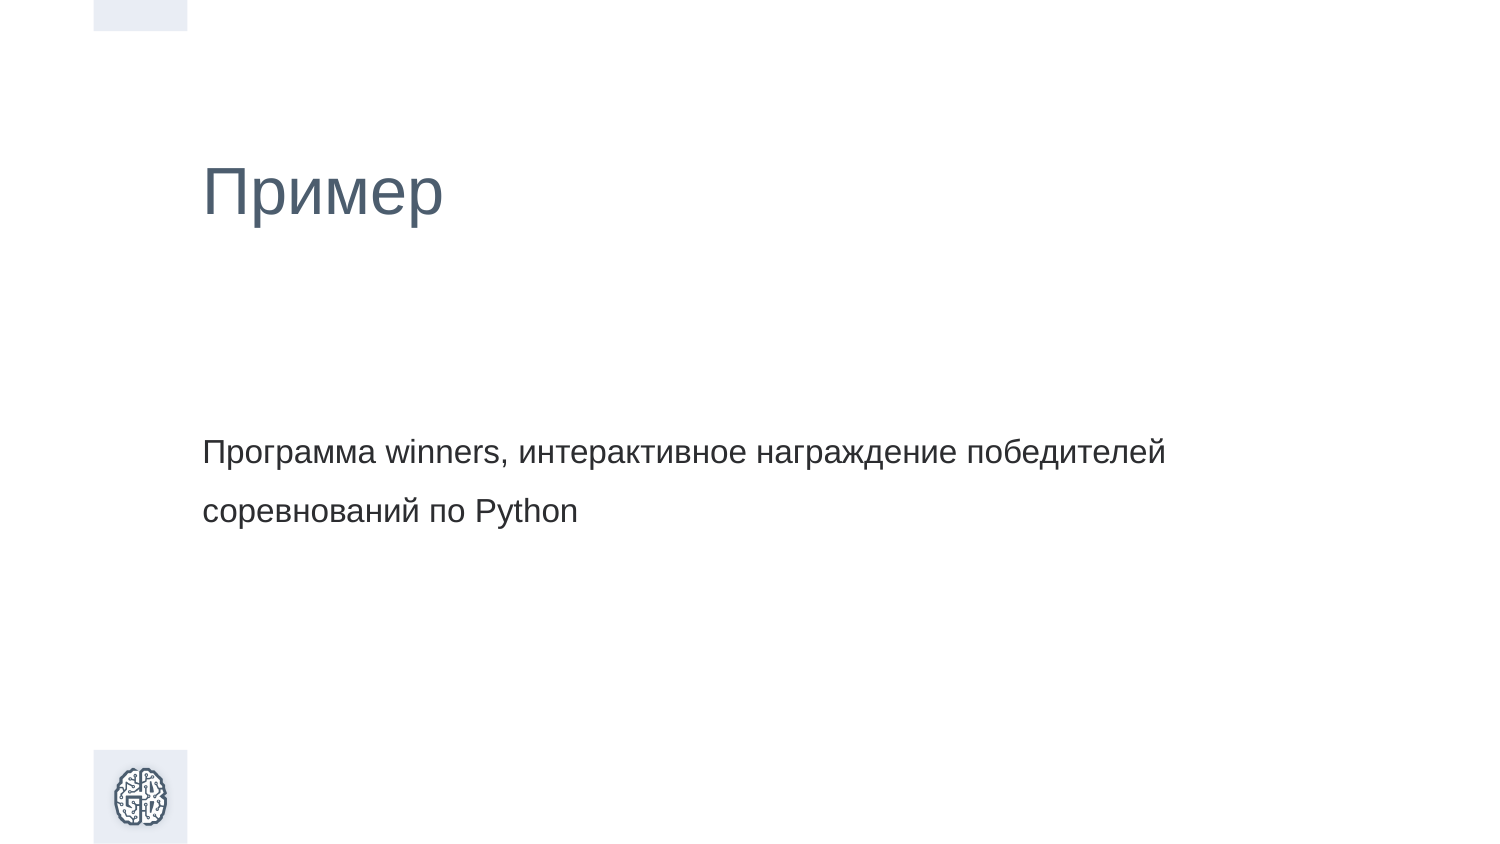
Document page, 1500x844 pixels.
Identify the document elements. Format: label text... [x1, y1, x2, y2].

picture [106, 760, 175, 834]
text_box Пример [187, 93, 1312, 282]
text_box Программа winners, интерактивное награждение победителей соревнований по Python [187, 284, 1312, 655]
